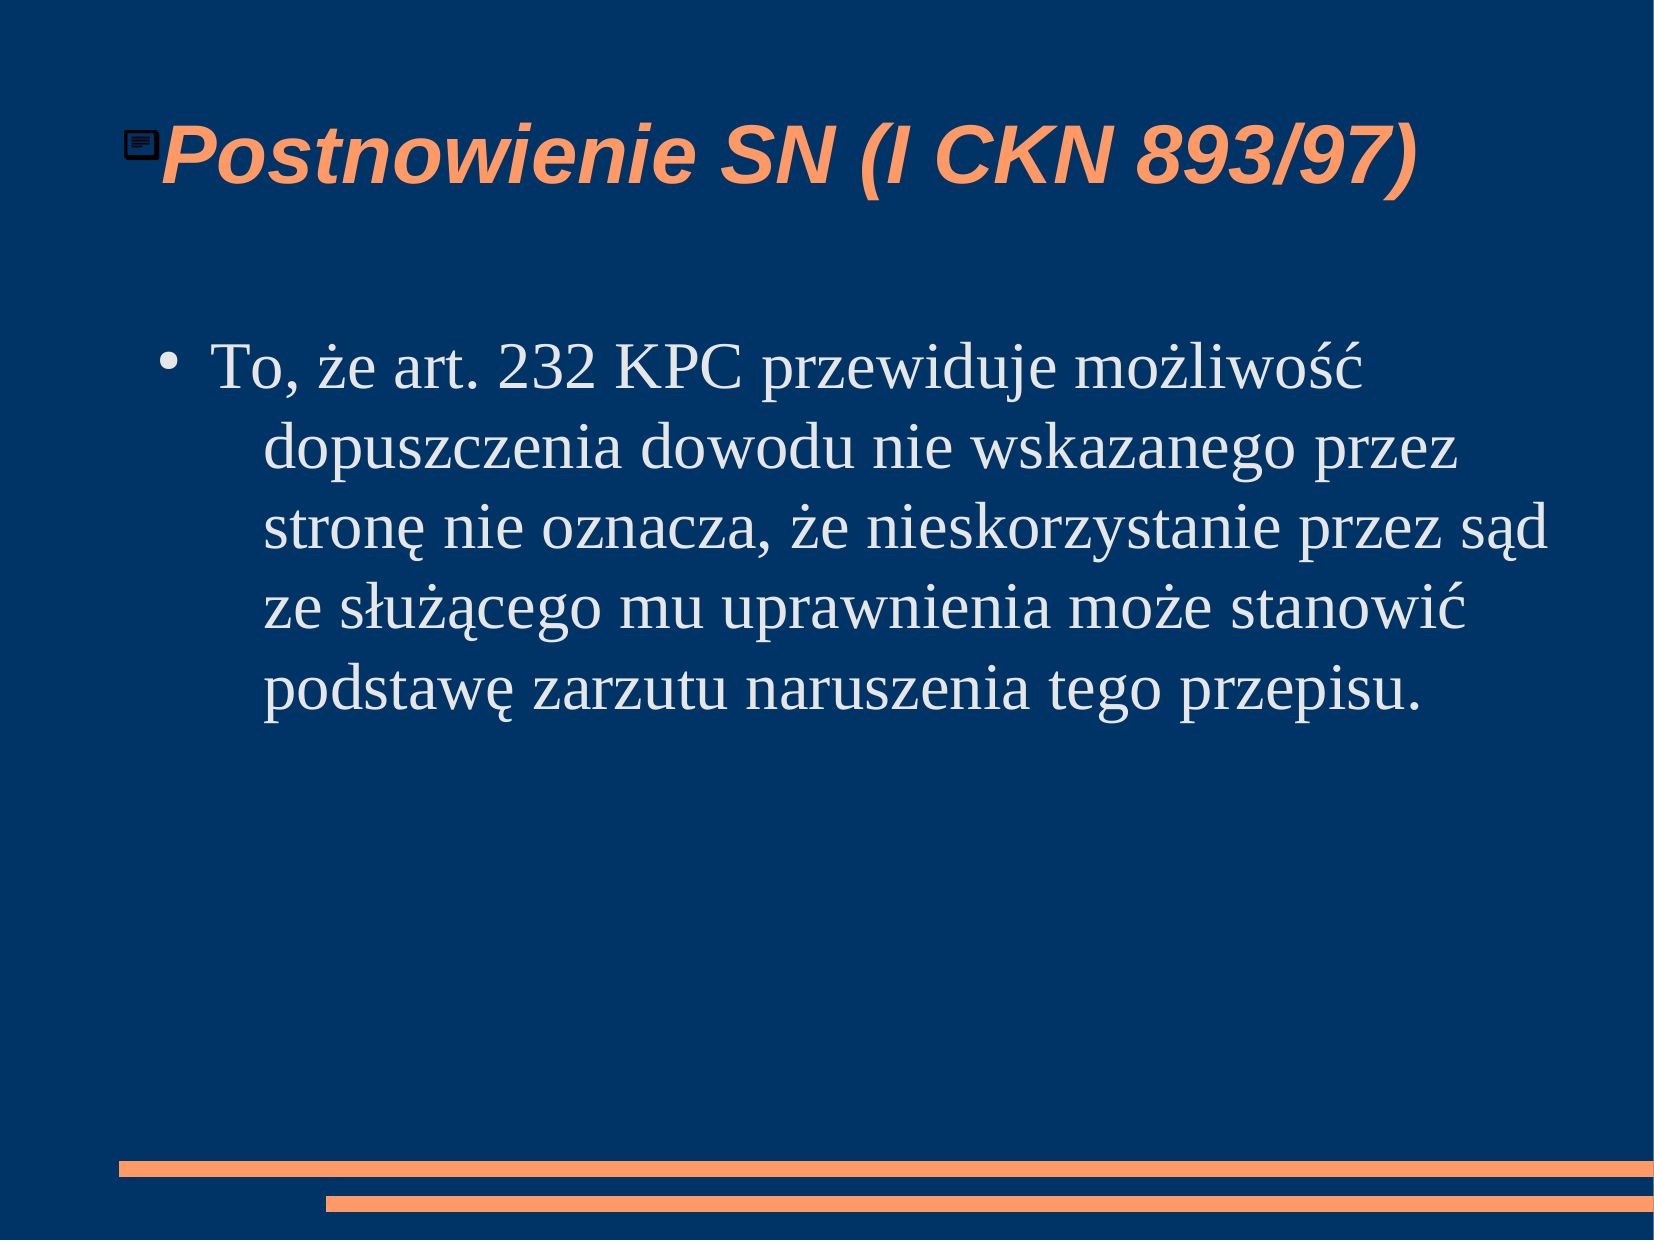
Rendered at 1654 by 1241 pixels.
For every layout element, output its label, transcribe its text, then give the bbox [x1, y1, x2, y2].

list To, że art. 232 KPC przewiduje możliwość dopuszczenia dowodu nie wskazanego przez stronę nie oznacza, że nieskorzystanie przez sąd ze służącego mu uprawnienia może stanowić podstawę zarzutu naruszenia tego przepisu. [121, 322, 1561, 1132]
title Postnowienie SN (I CKN 893/97) [121, 46, 1534, 254]
